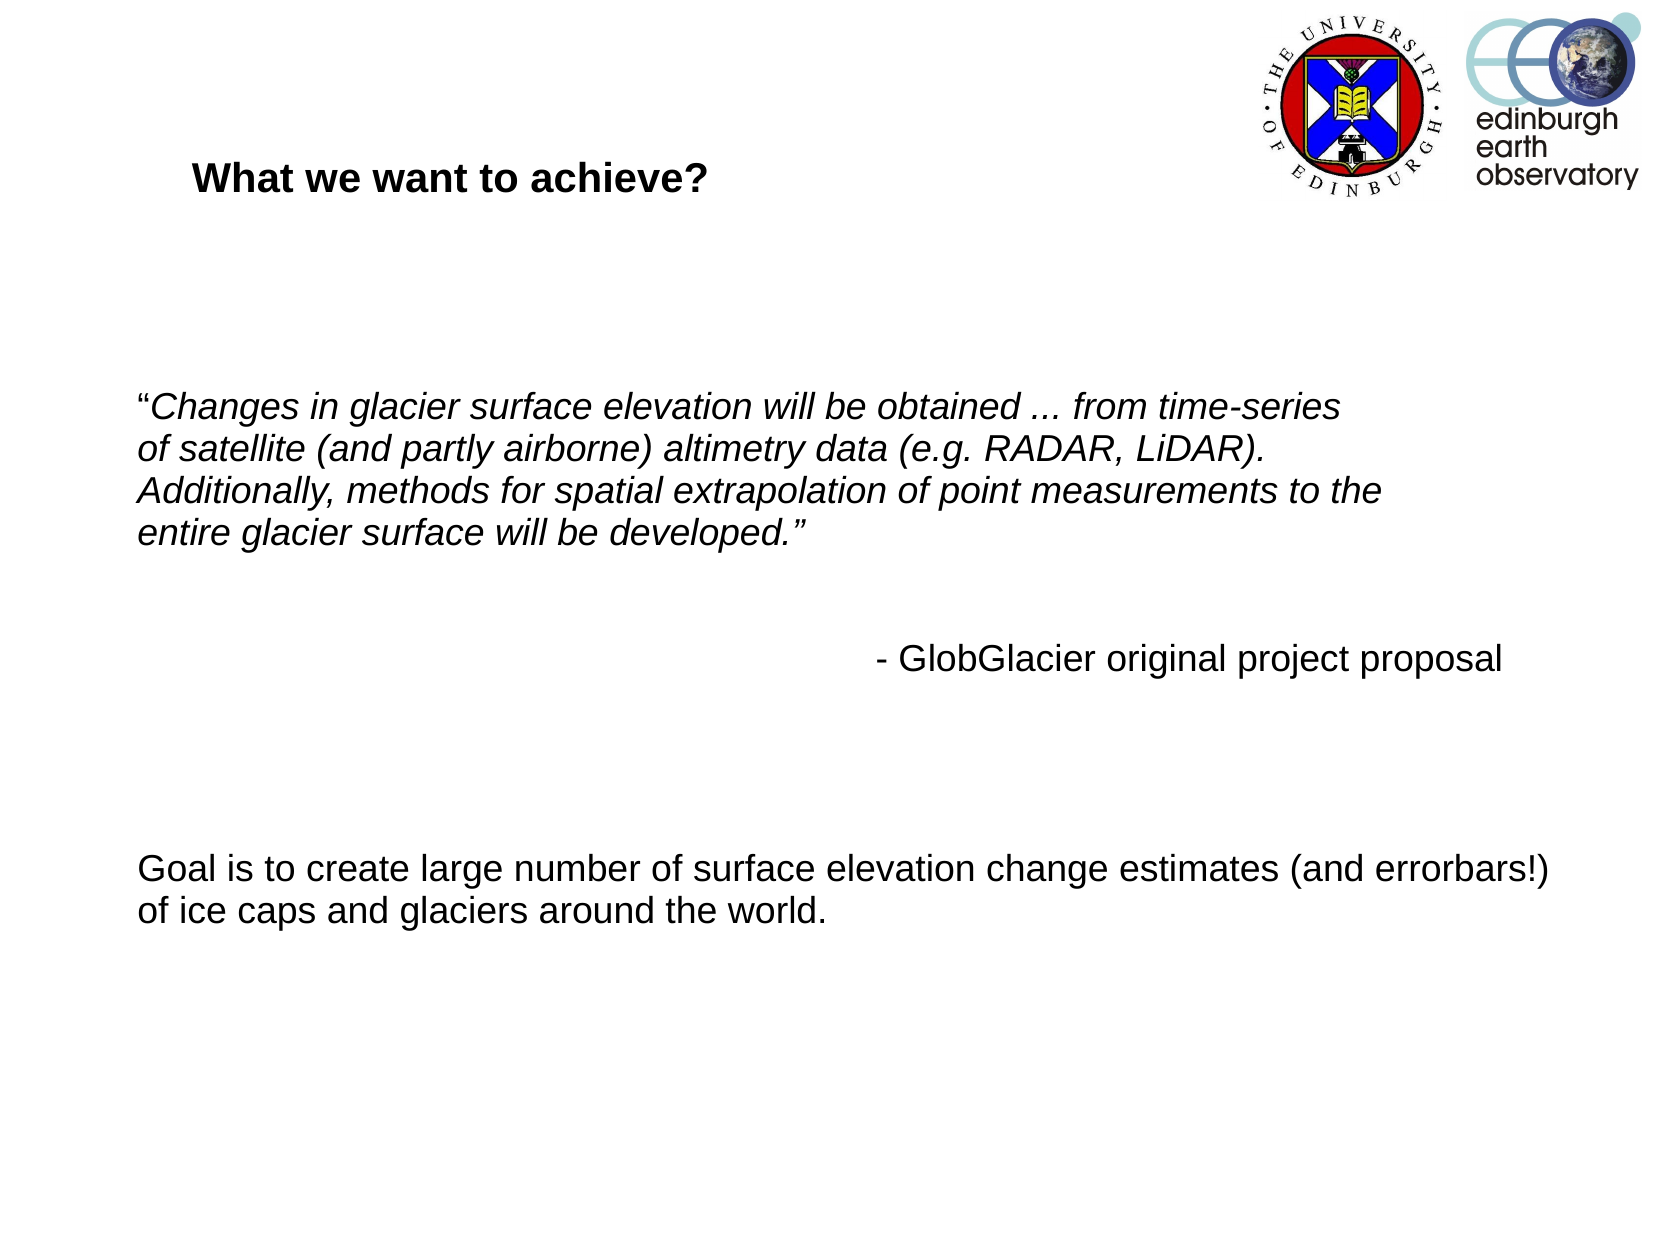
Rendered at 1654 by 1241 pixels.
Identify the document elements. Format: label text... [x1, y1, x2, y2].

text_box What we want to achieve? [177, 147, 724, 217]
picture [1464, 11, 1642, 191]
picture [1258, 10, 1447, 201]
text_box “Changes in glacier surface elevation will be obtained ... from time-series of satellite (and partly airborne) altimetry data (e.g. RADAR, LiDAR). Additionally, methods for spatial extrapolation of point measurements to the entire glacier surface will be developed.” - GlobGlacier original project proposal Goal is to create large number of surface elevation change estimates (and errorbars!) of ice caps and glaciers around the world. [122, 378, 1654, 1002]
